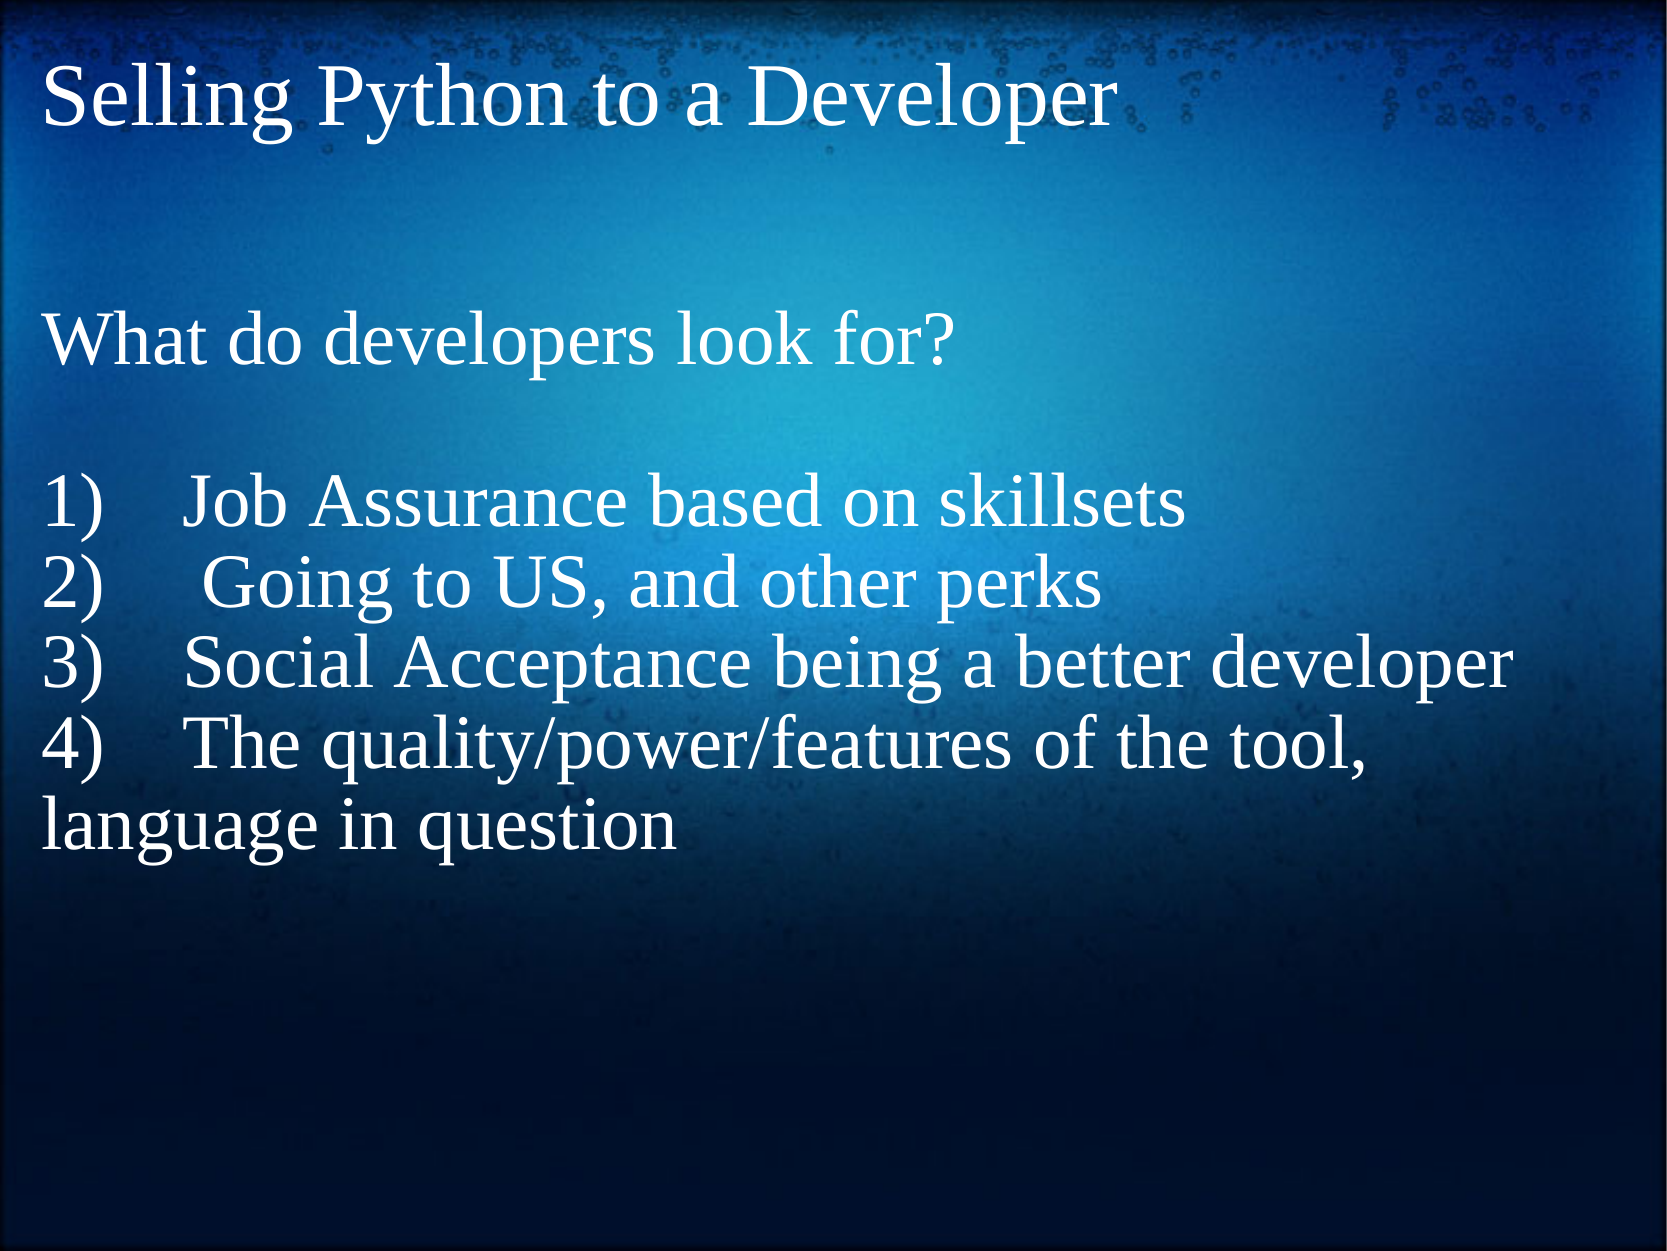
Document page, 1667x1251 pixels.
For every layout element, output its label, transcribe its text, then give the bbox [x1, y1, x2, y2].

list What do developers look for? 1) Job Assurance based on skillsets 2) Going to US, and other perks 3) Social Acceptance being a better developer 4) The quality/power/features of the tool, language in question [41, 299, 1628, 1199]
title Selling Python to a Developer [40, 50, 1627, 201]
picture [0, 0, 1667, 1251]
